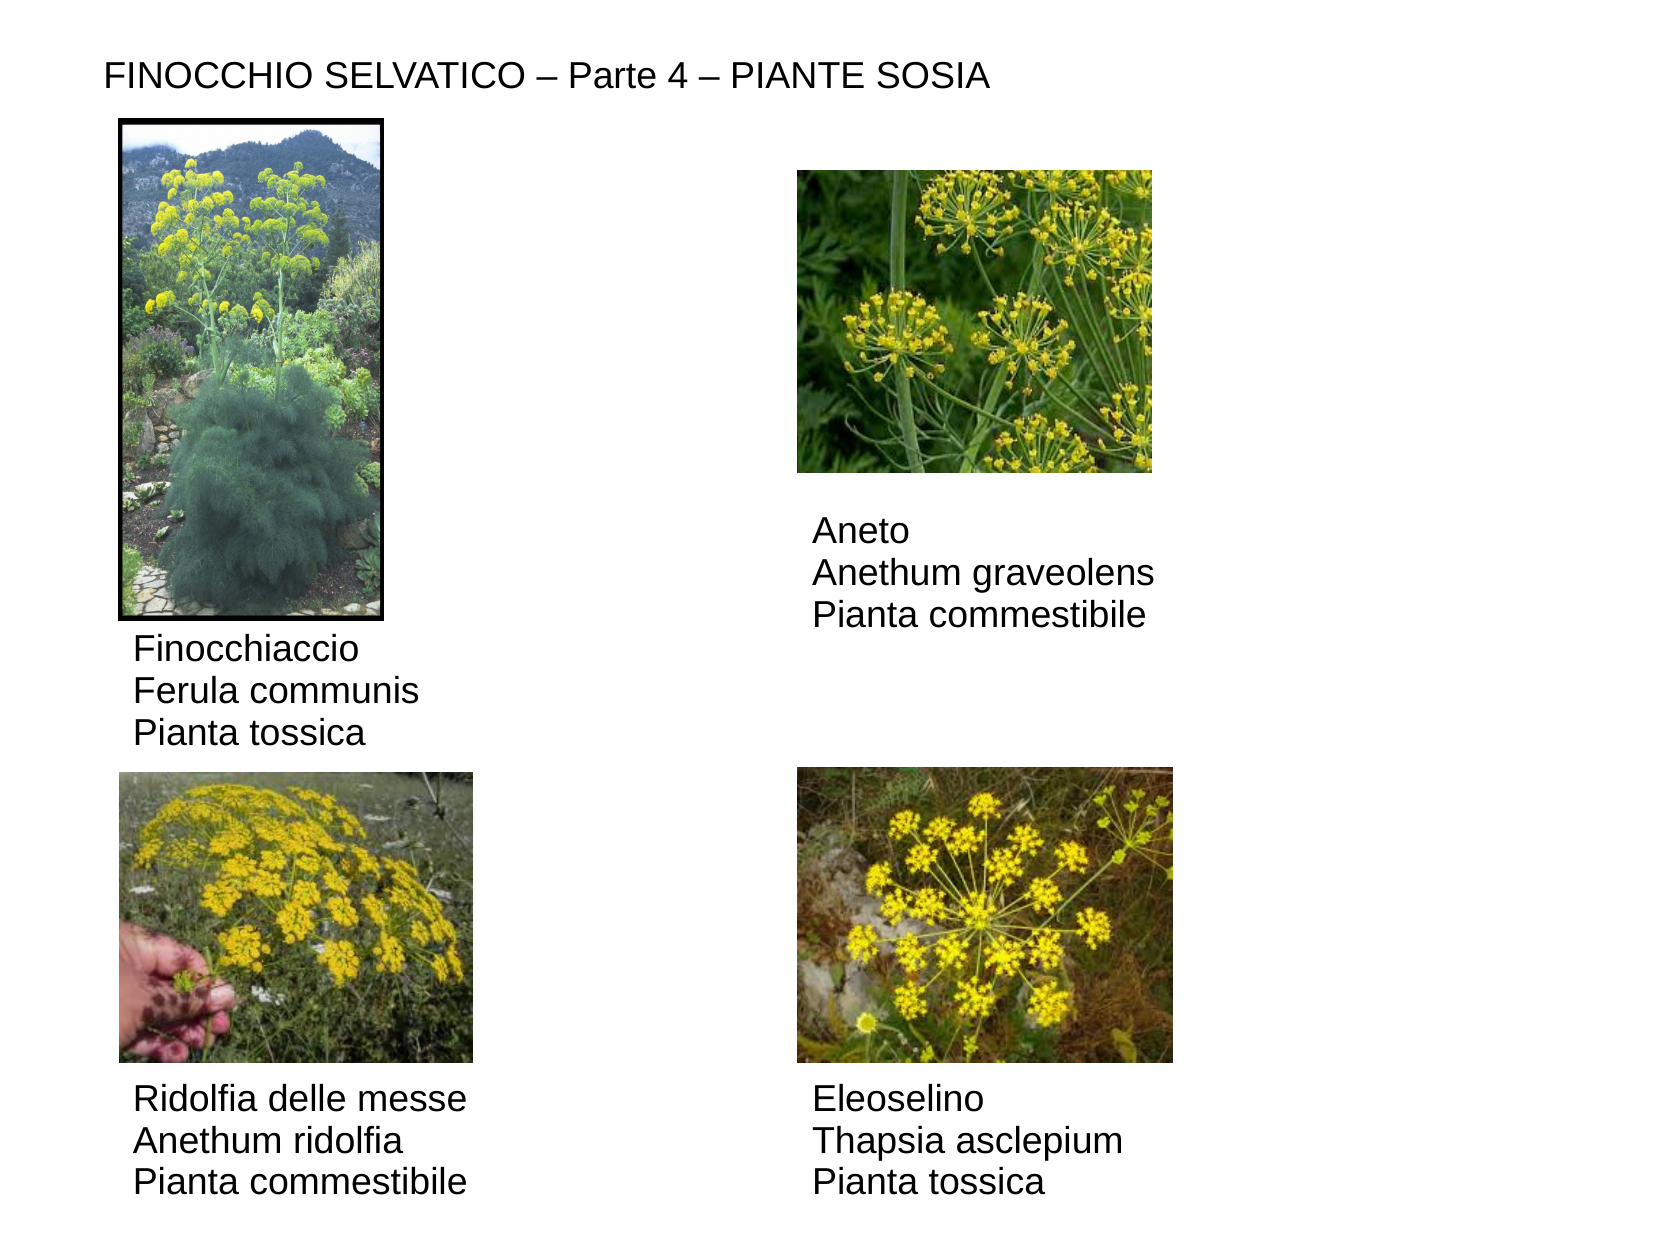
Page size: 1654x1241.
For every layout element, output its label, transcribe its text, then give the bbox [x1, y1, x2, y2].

text_box Aneto Anethum graveolens Pianta commestibile [797, 501, 1241, 643]
picture [118, 118, 384, 620]
picture [119, 772, 473, 1063]
picture [797, 767, 1173, 1063]
text_box Eleoselino Thapsia asclepium Pianta tossica [797, 1069, 1241, 1211]
text_box FINOCCHIO SELVATICO – Parte 4 – PIANTE SOSIA [88, 47, 1625, 273]
text_box Ridolfia delle messe Anethum ridolfia Pianta commestibile [118, 1069, 562, 1211]
text_box Finocchiaccio Ferula communis Pianta tossica [118, 620, 562, 762]
picture [797, 170, 1152, 473]
